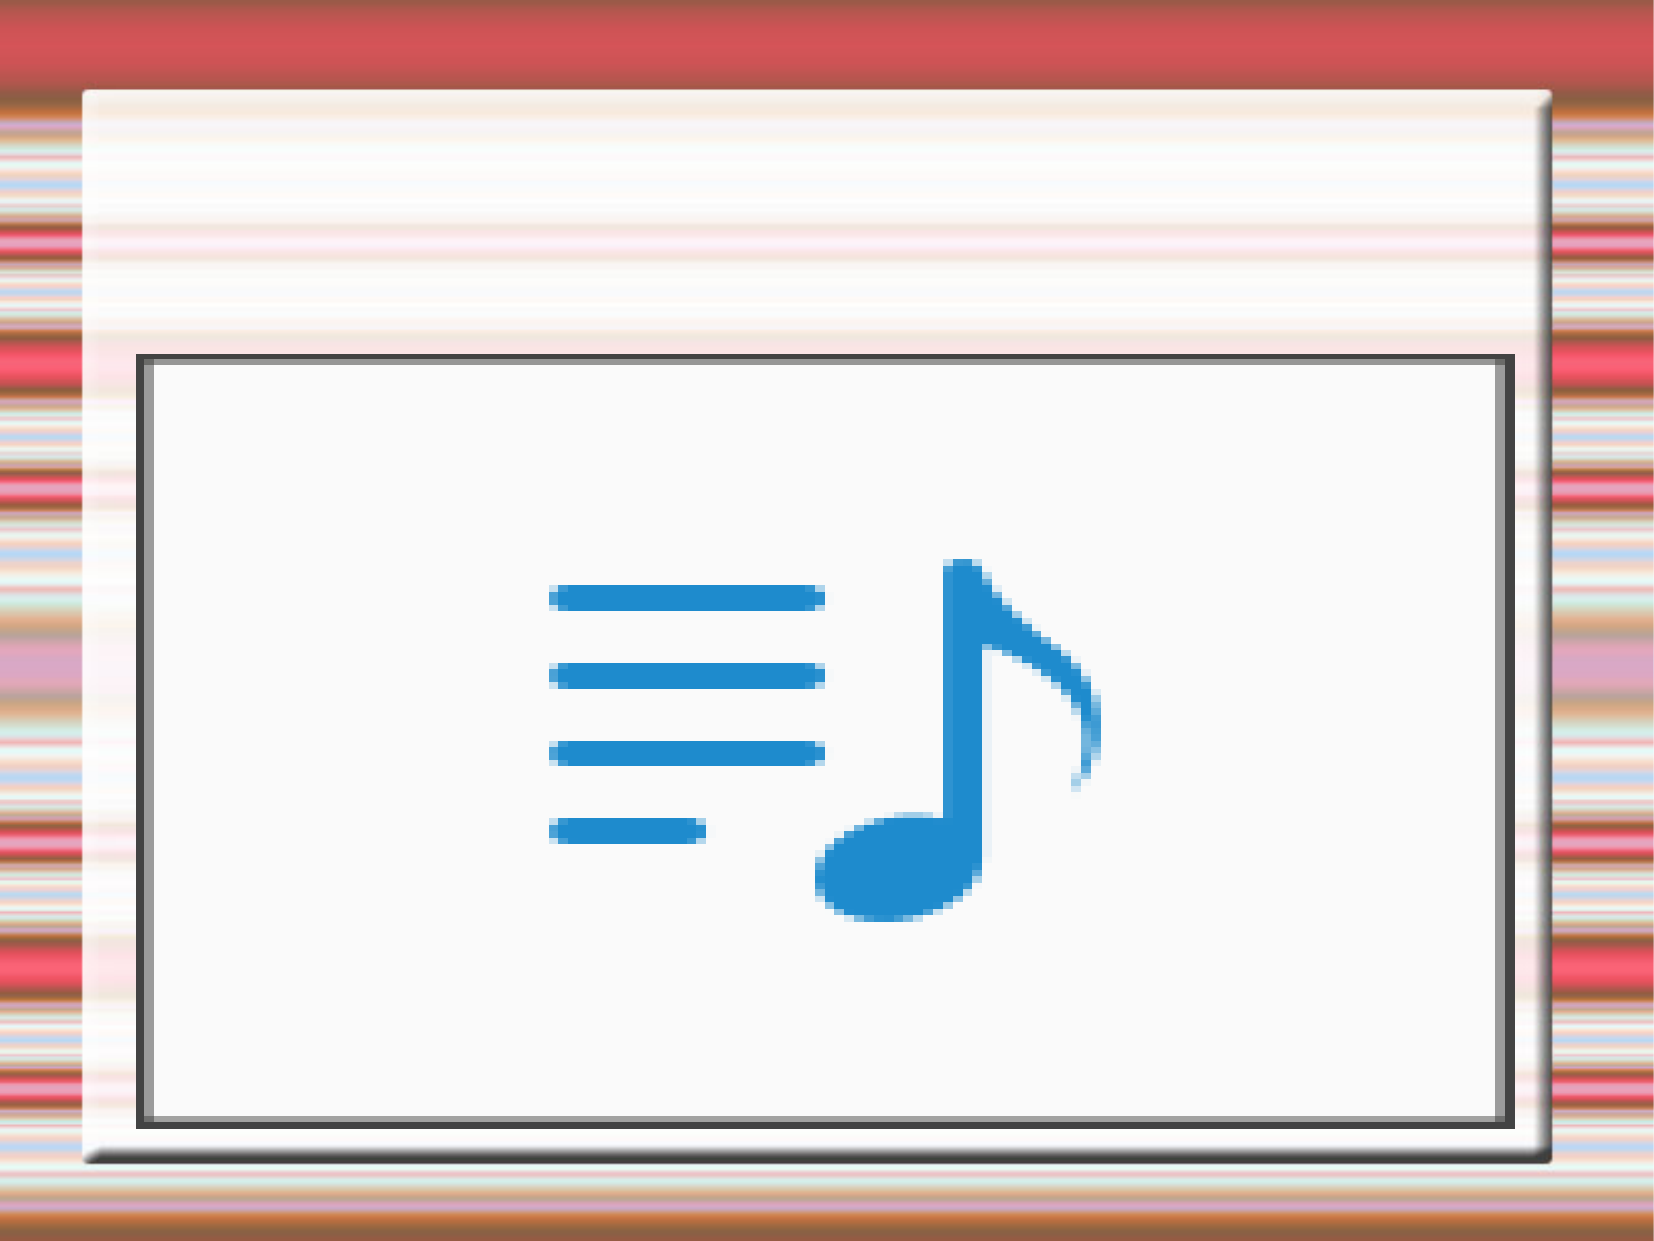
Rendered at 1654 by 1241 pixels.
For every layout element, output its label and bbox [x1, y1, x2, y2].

text_box [134, 352, 1516, 1130]
picture [0, 0, 1654, 1241]
